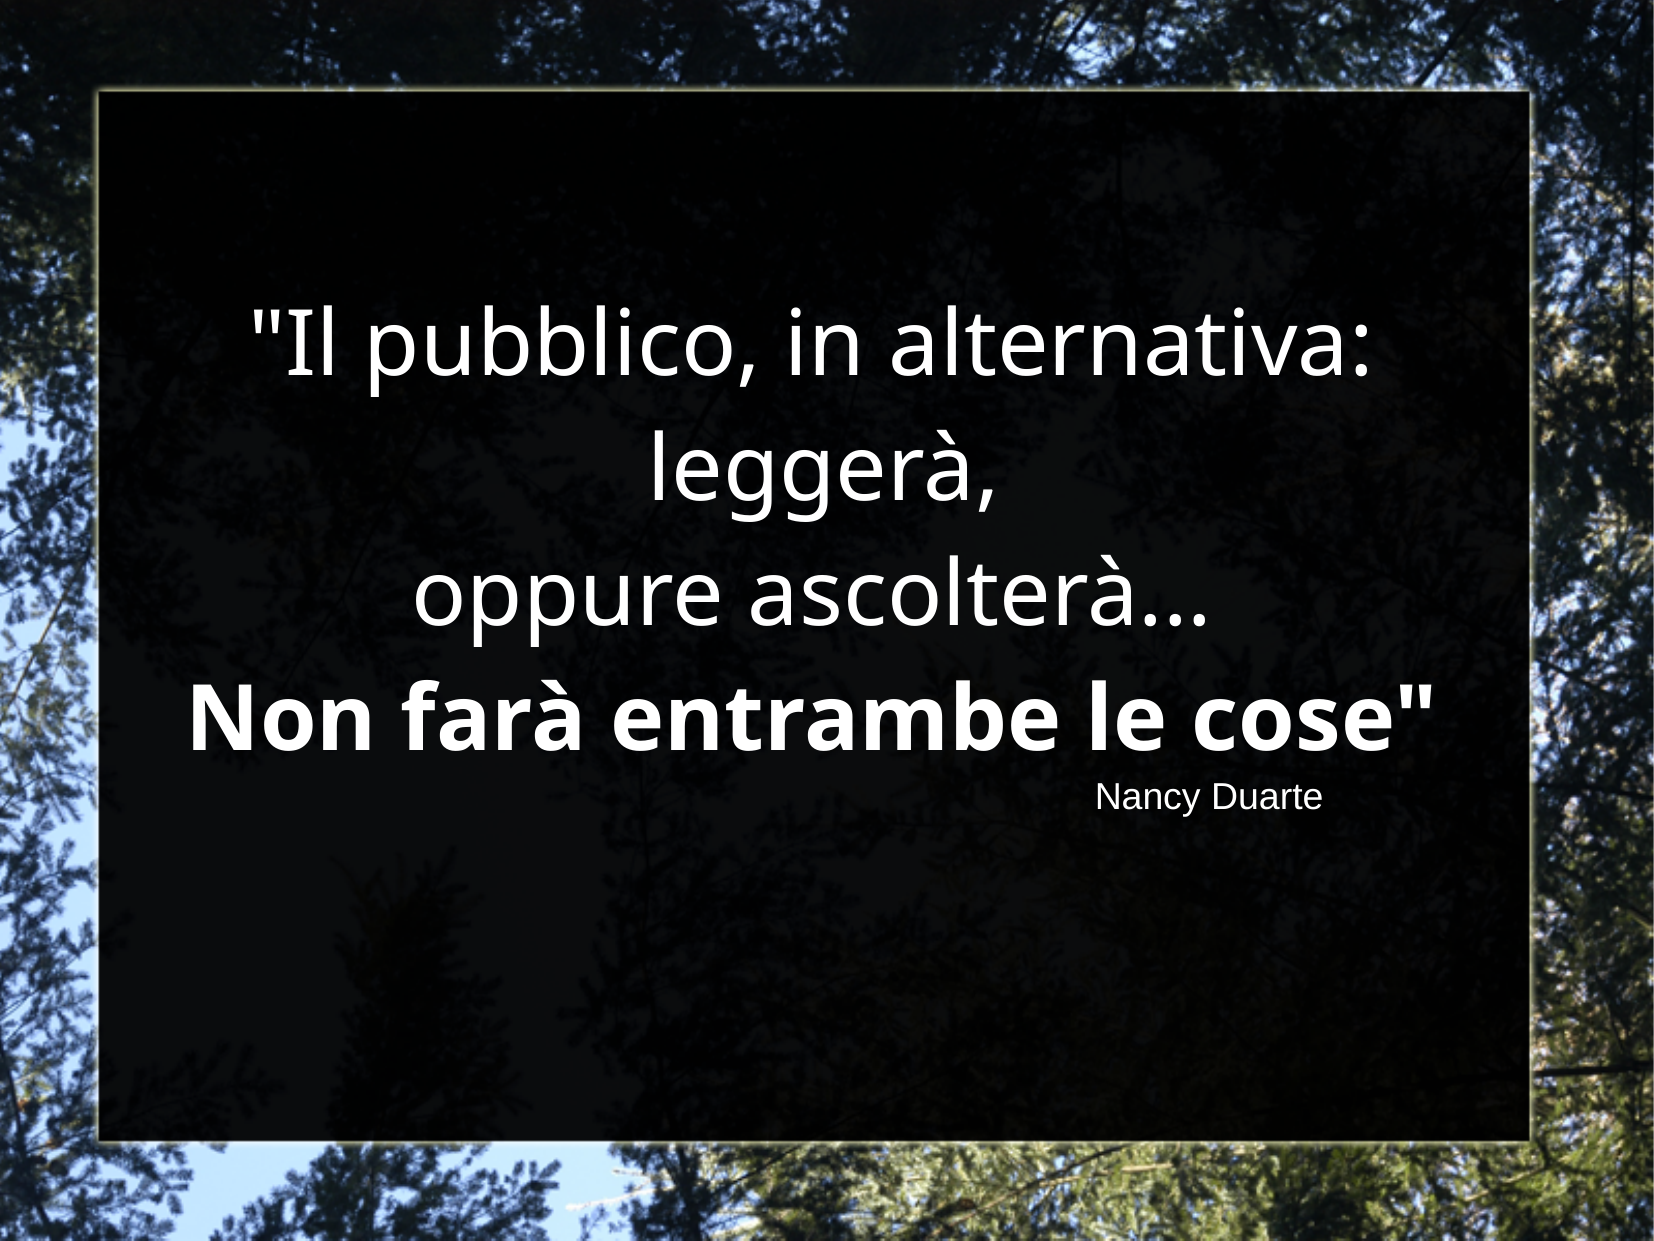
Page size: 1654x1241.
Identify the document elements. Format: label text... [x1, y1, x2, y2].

text_box Nancy Duarte [1080, 768, 1591, 826]
picture [0, 0, 1654, 1241]
title "Il pubblico, in alternativa: leggerà, oppure ascolterà... Non farà entrambe le cose" [88, 313, 1536, 742]
